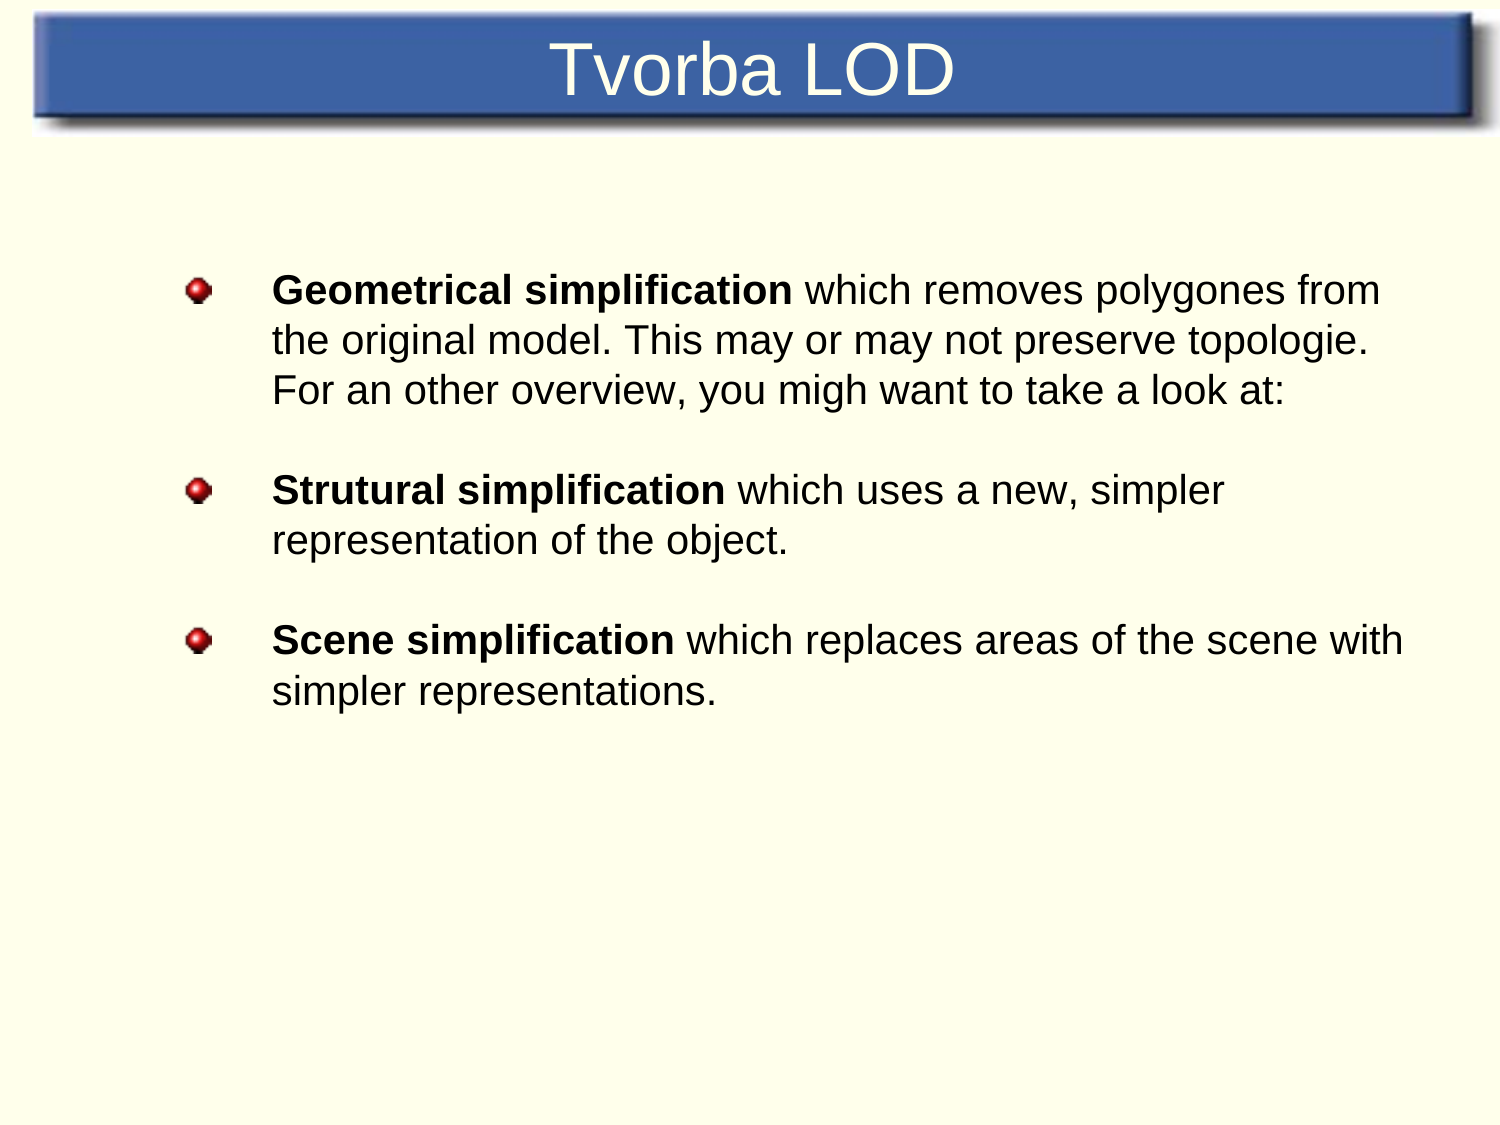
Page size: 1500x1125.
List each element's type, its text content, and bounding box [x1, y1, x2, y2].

title Tvorba LOD [96, 6, 1409, 120]
picture [181, 473, 212, 504]
text_box Geometrical simplification which removes polygones from the original model. This may or may not preserve topologie. For an other overview, you migh want to take a look at: Strutural simplification which uses a new, simpler representation of the object. Scene simplification which replaces areas of the scene with simpler representations. [123, 255, 1436, 798]
picture [181, 623, 212, 654]
picture [32, 9, 1500, 137]
picture [181, 273, 212, 304]
